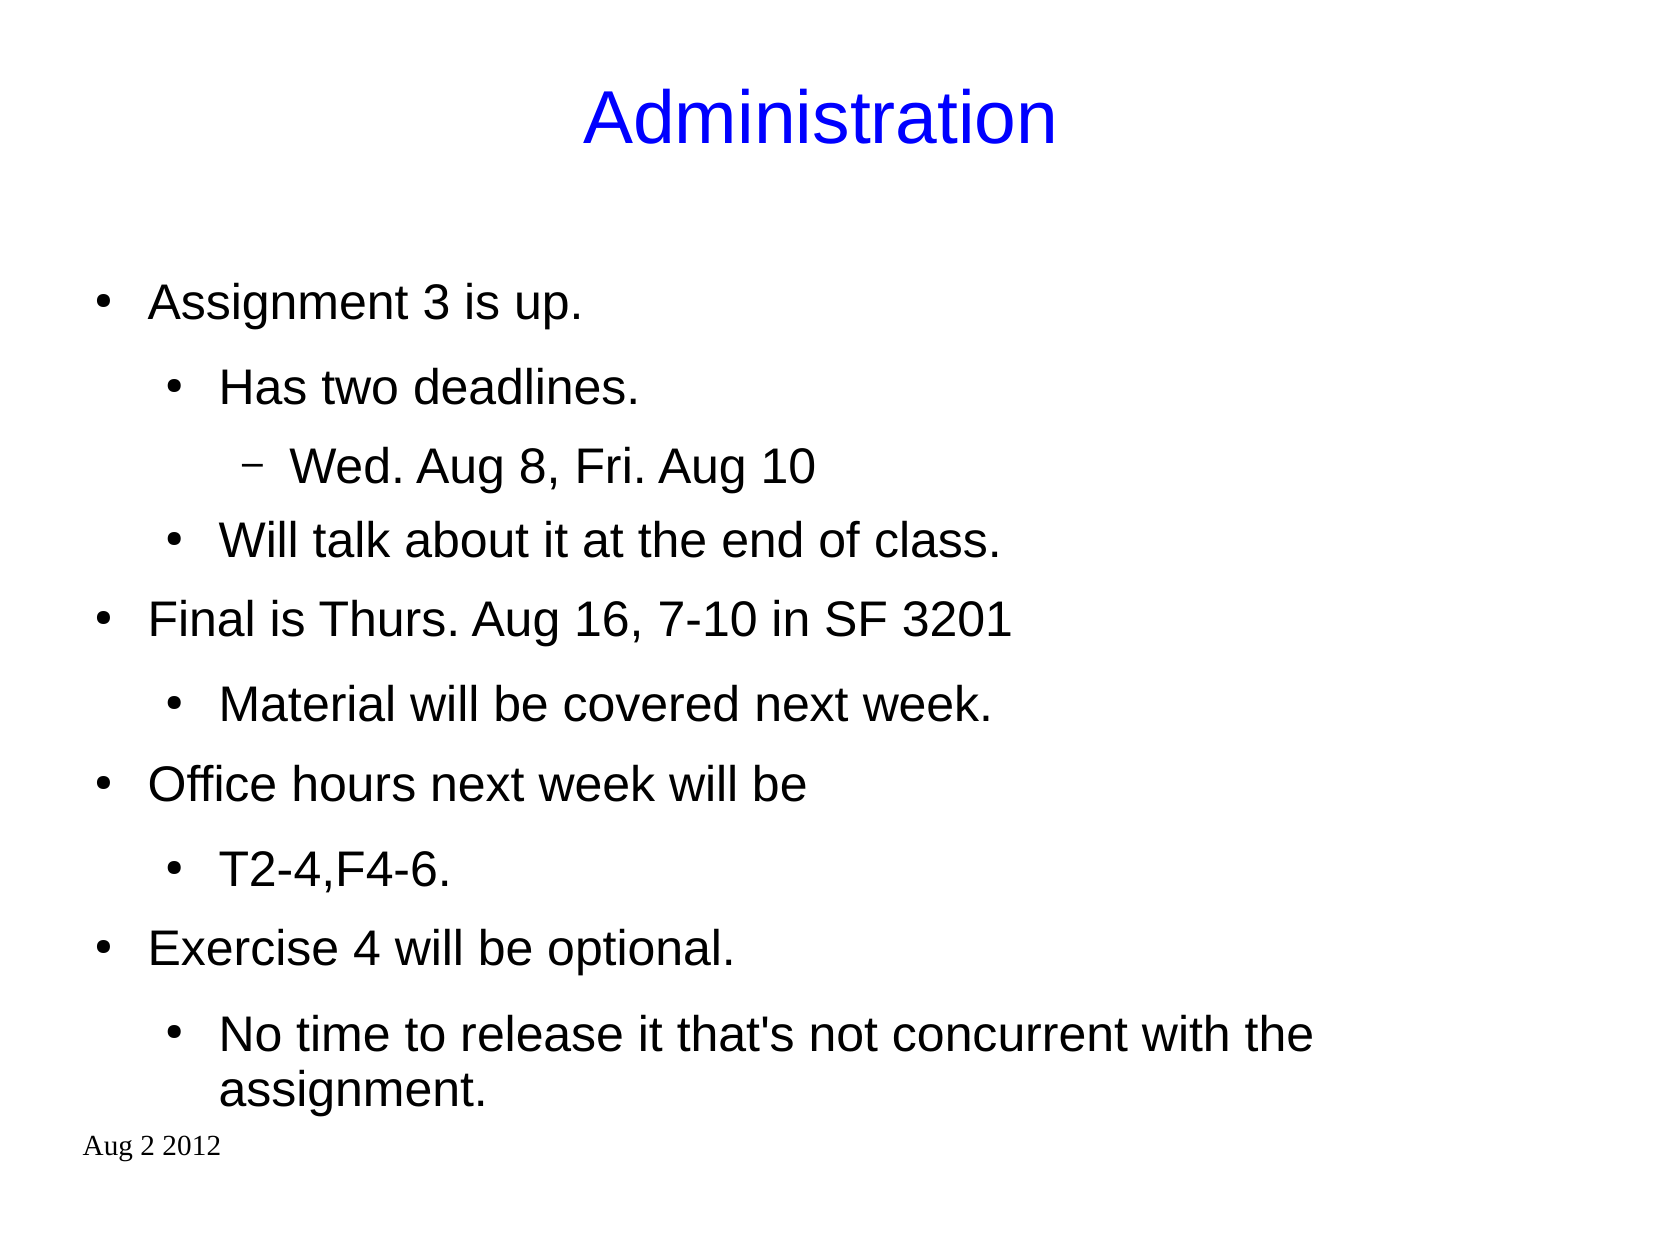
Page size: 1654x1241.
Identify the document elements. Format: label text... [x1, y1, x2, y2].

list Assignment 3 is up. Has two deadlines. Wed. Aug 8, Fri. Aug 10 Will talk about it at the end of class. Final is Thurs. Aug 16, 7-10 in SF 3201 Material will be covered next week. Office hours next week will be T2-4,F4-6. Exercise 4 will be optional. No time to release it that's not concurrent with the assignment. [76, 274, 1565, 1118]
title Administration [76, 58, 1565, 178]
